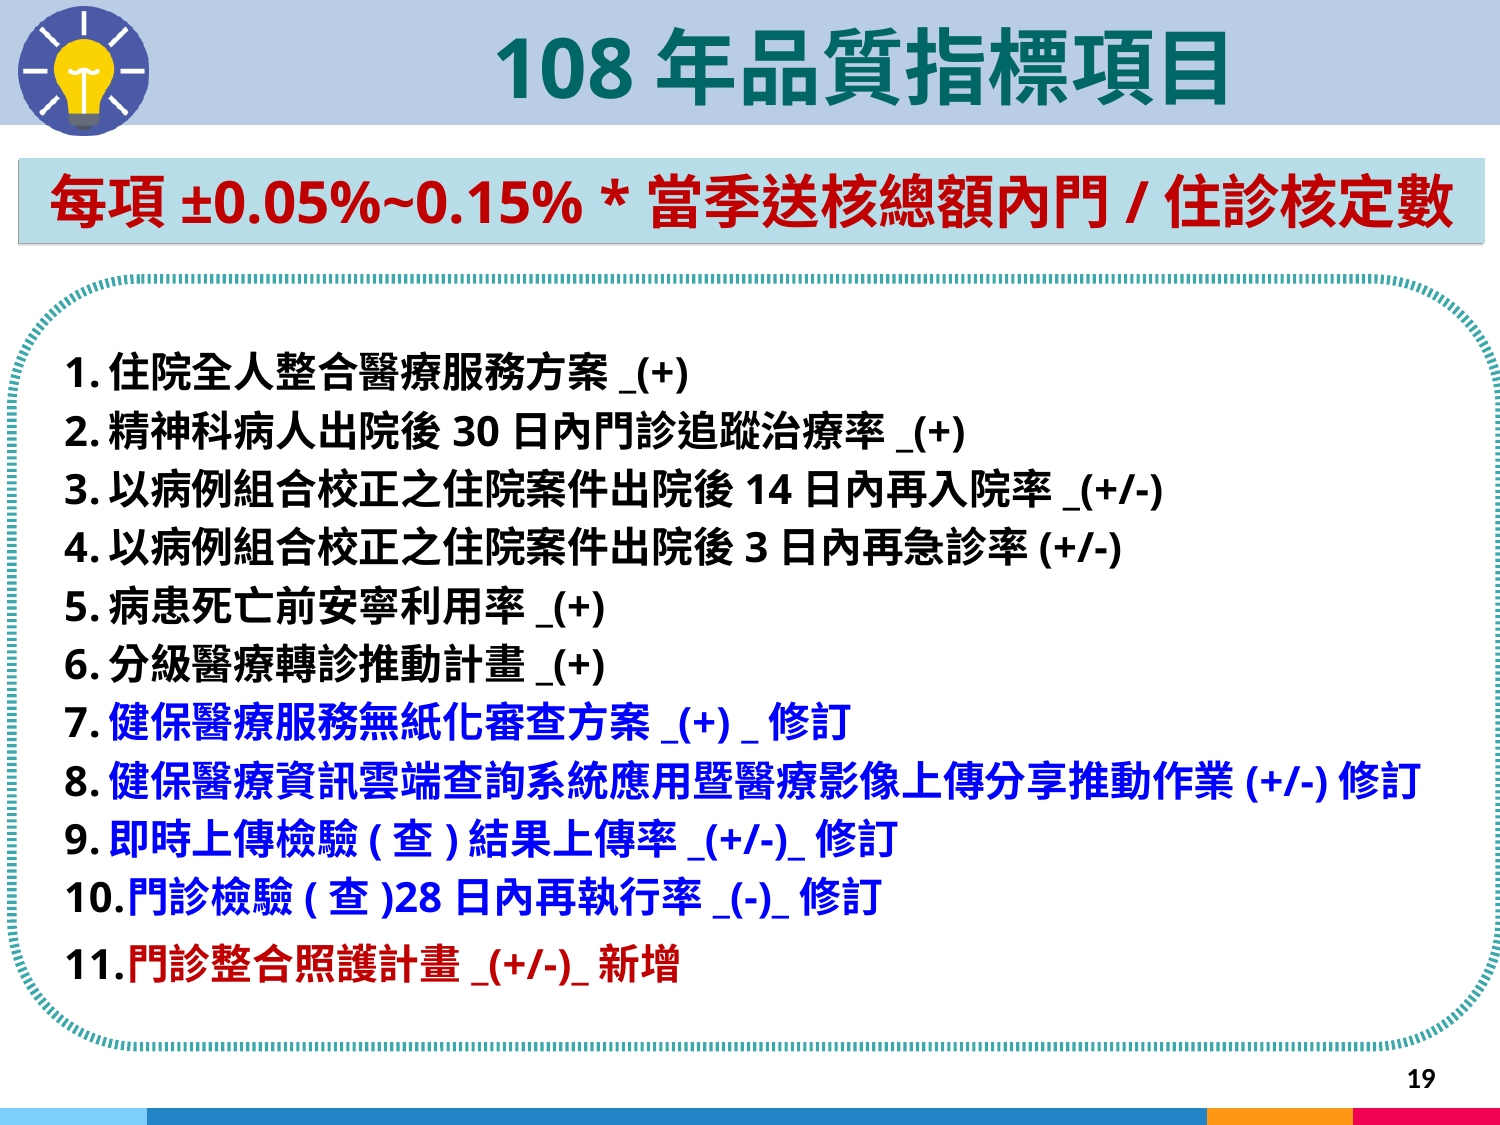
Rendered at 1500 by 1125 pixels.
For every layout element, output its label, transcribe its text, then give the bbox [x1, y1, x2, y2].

title 108年品質指標項目 [230, 0, 1500, 130]
text_box 住院全人整合醫療服務方案_(+) 精神科病人出院後30日內門診追蹤治療率_(+) 以病例組合校正之住院案件出院後14日內再入院率_(+/-) 以病例組合校正之住院案件出院後3日內再急診率(+/-) 病患死亡前安寧利用率_(+) 分級醫療轉診推動計畫_(+) 健保醫療服務無紙化審查方案_(+) _修訂 健保醫療資訊雲端查詢系統應用暨醫療影像上傳分享推動作業(+/-)修訂 即時上傳檢驗(查)結果上傳率_(+/-)_修訂 門診檢驗(查)28日內再執行率_(-)_修訂 門診整合照護計畫_(+/-)_新增 [11, 278, 1500, 1047]
picture [18, 6, 149, 137]
text_box <編號> [1391, 1043, 1482, 1113]
text_box 每項±0.05%~0.15% *當季送核總額內門/住診核定數 [19, 158, 1485, 243]
